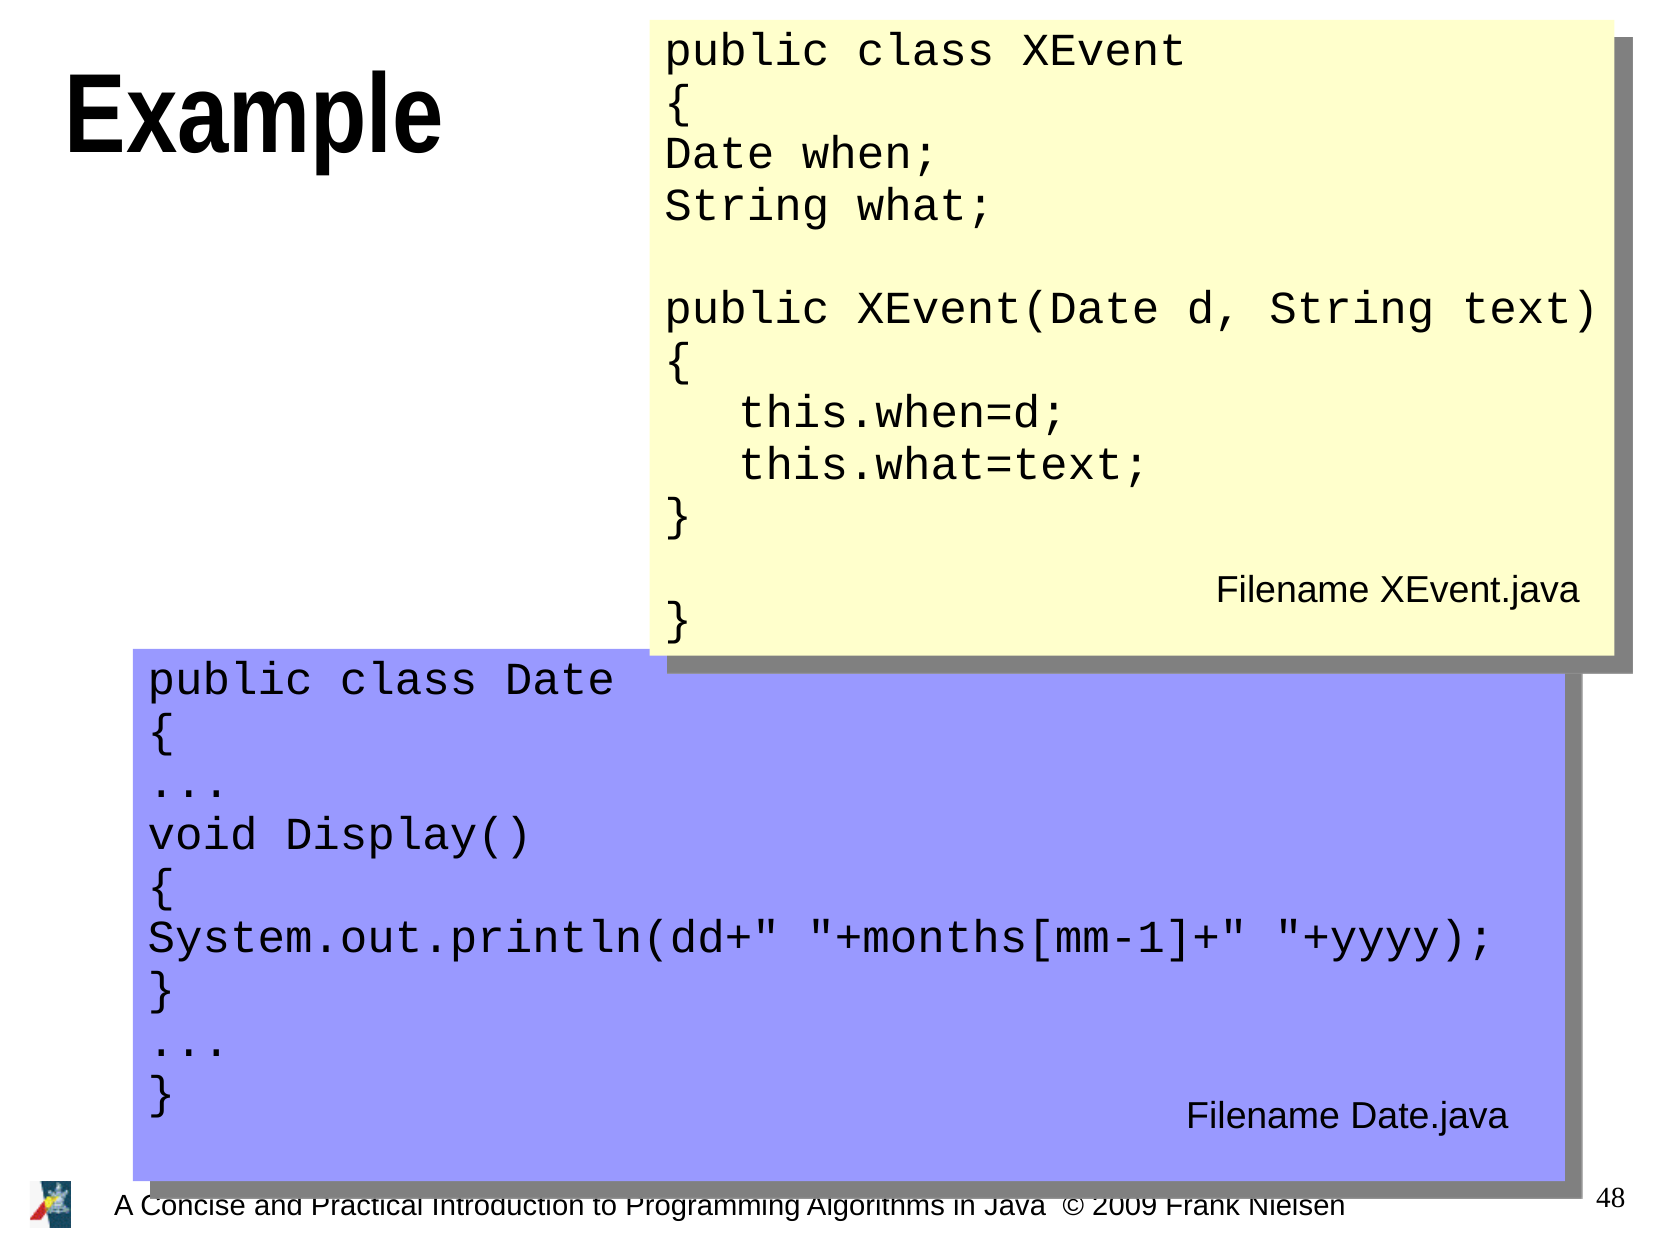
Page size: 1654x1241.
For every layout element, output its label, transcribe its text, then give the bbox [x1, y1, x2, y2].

text_box Filename Date.java [1171, 1086, 1524, 1144]
text_box public class XEvent { Date when; String what; public XEvent(Date d, String text) { this.when=d; this.what=text; } } [649, 19, 1615, 621]
text_box Example [49, 39, 459, 184]
text_box public class Date { ... void Display() { System.out.println(dd+" "+months[mm-1]+" "+yyyy); } ... } [132, 648, 1565, 1152]
picture [29, 1181, 71, 1228]
text_box Filename XEvent.java [1201, 561, 1595, 618]
